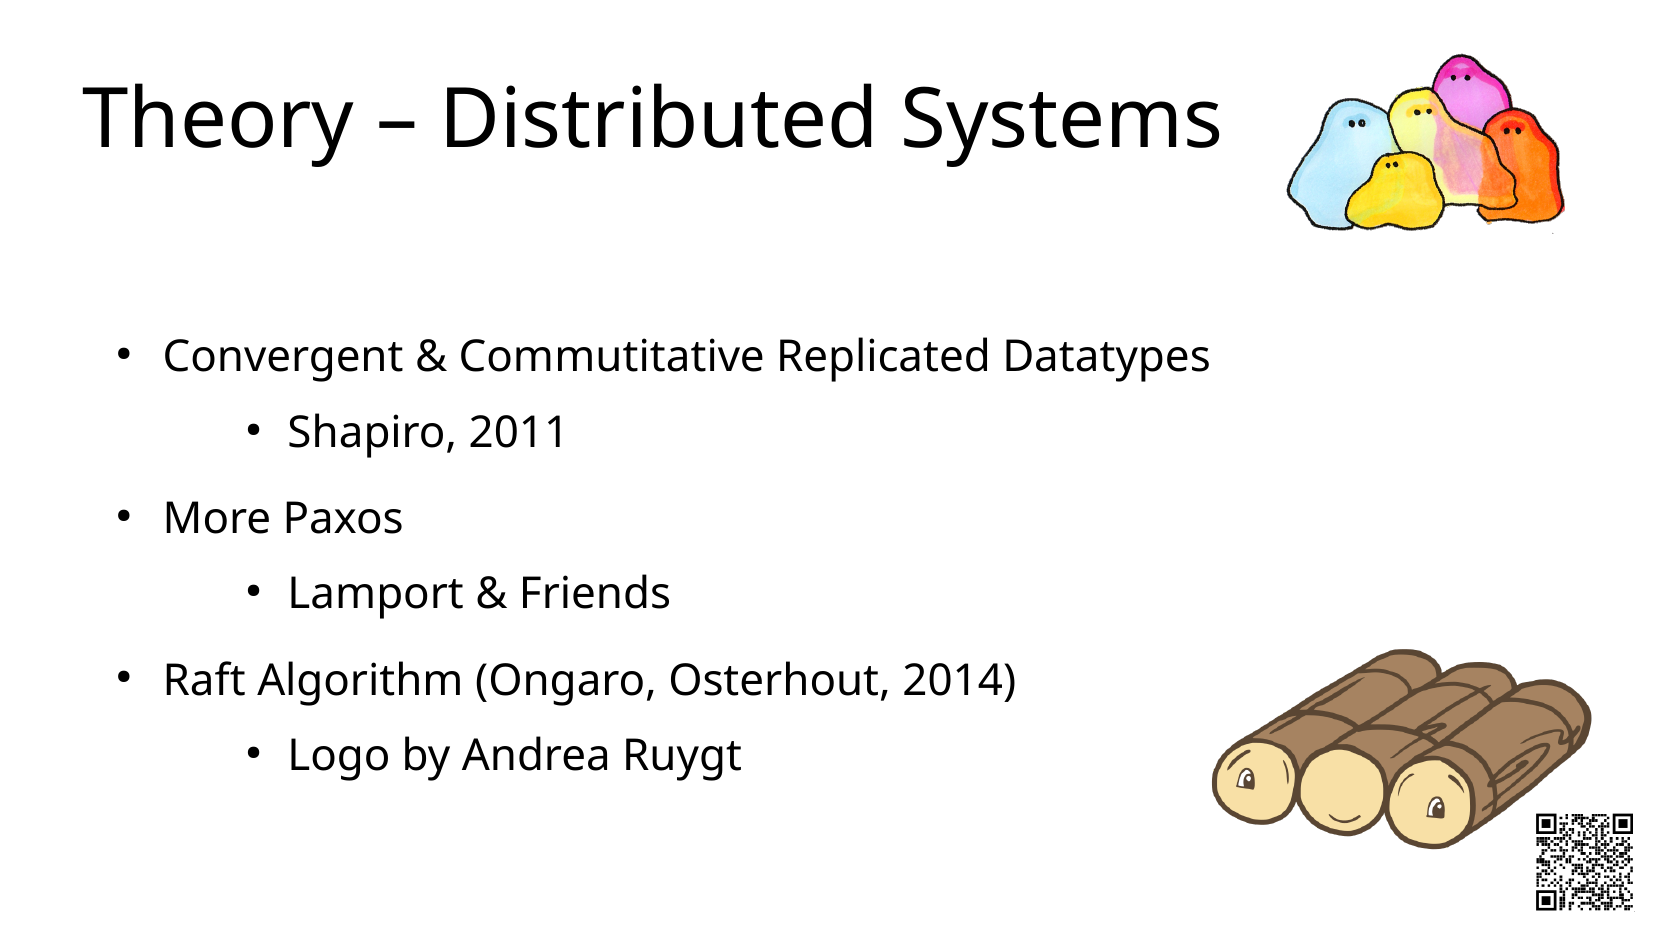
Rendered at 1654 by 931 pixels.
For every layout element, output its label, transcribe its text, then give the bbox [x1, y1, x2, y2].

title Theory – Distributed Systems [82, 37, 1269, 193]
picture [1177, 528, 1635, 931]
list Convergent & Commutitative Replicated Datatypes Shapiro, 2011 More Paxos Lamport & Friends Raft Algorithm (Ongaro, Osterhout, 2014) Logo by Andrea Ruygt [100, 324, 1589, 787]
picture [1269, 31, 1570, 266]
